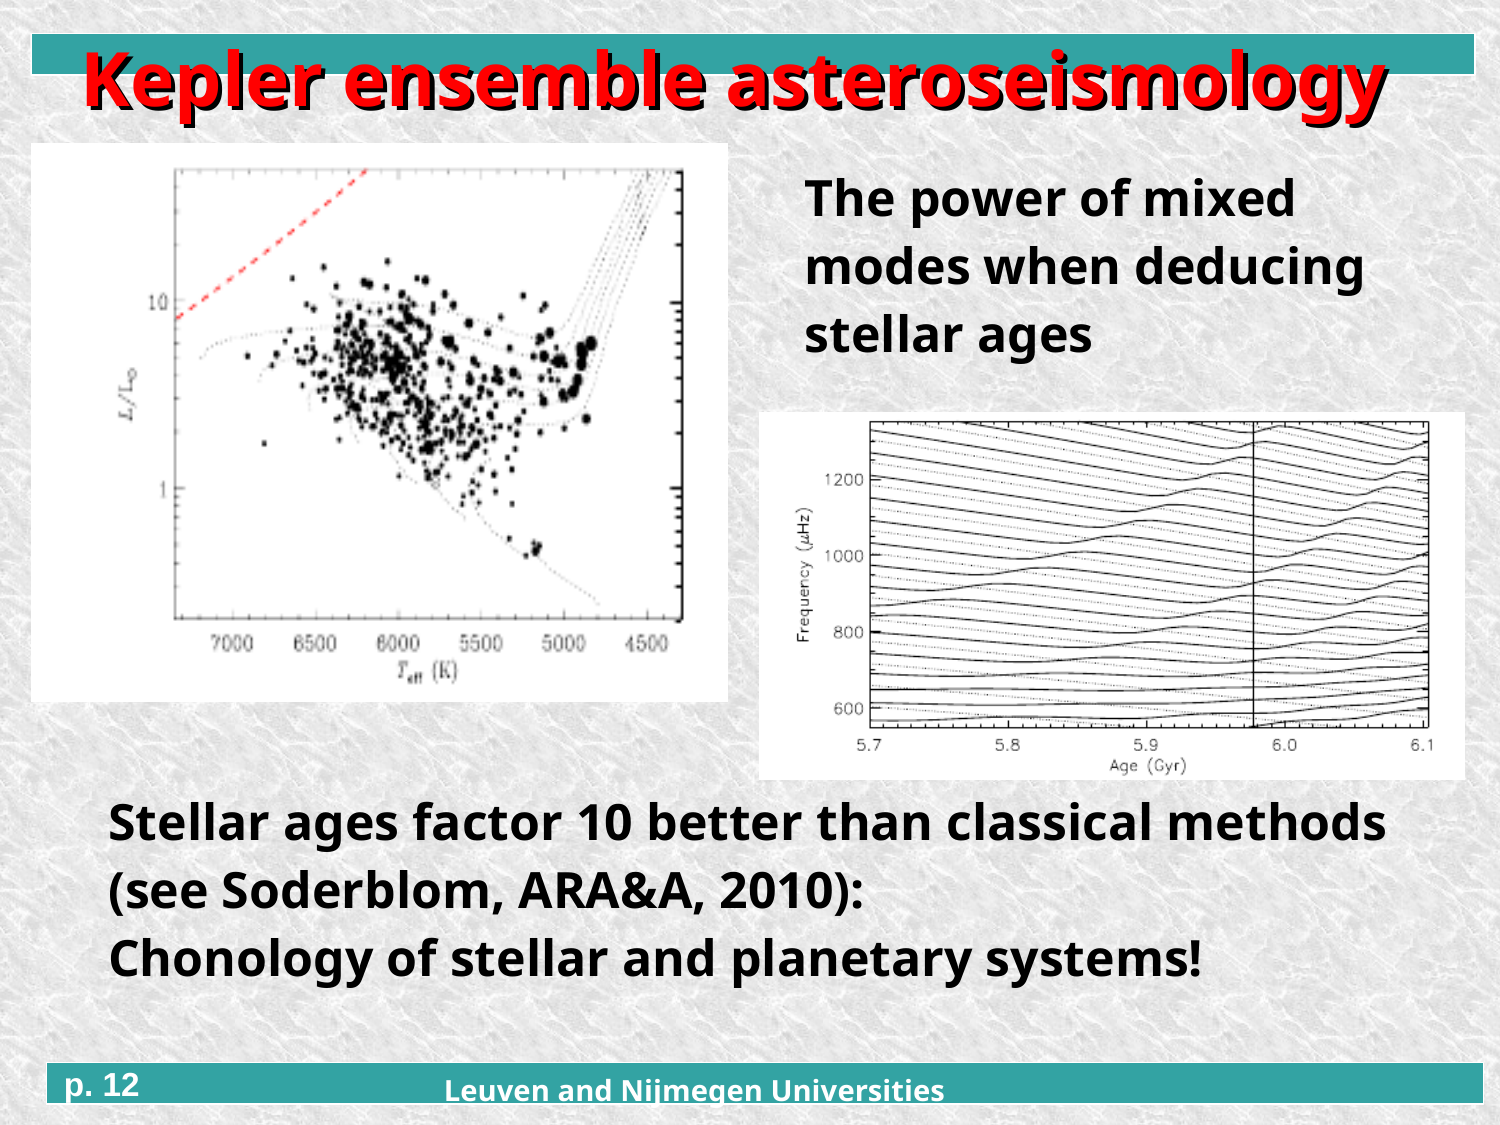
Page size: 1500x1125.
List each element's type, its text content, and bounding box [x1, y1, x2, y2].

text_box Stellar ages factor 10 better than classical methods (see Soderblom, ARA&A, 2010): Chonology of stellar and planetary systems! [108, 786, 1463, 996]
picture [0, 0, 1500, 1125]
text_box The power of mixed modes when deducing stellar ages [804, 162, 1463, 372]
title Kepler ensemble asteroseismology [30, 0, 1500, 179]
